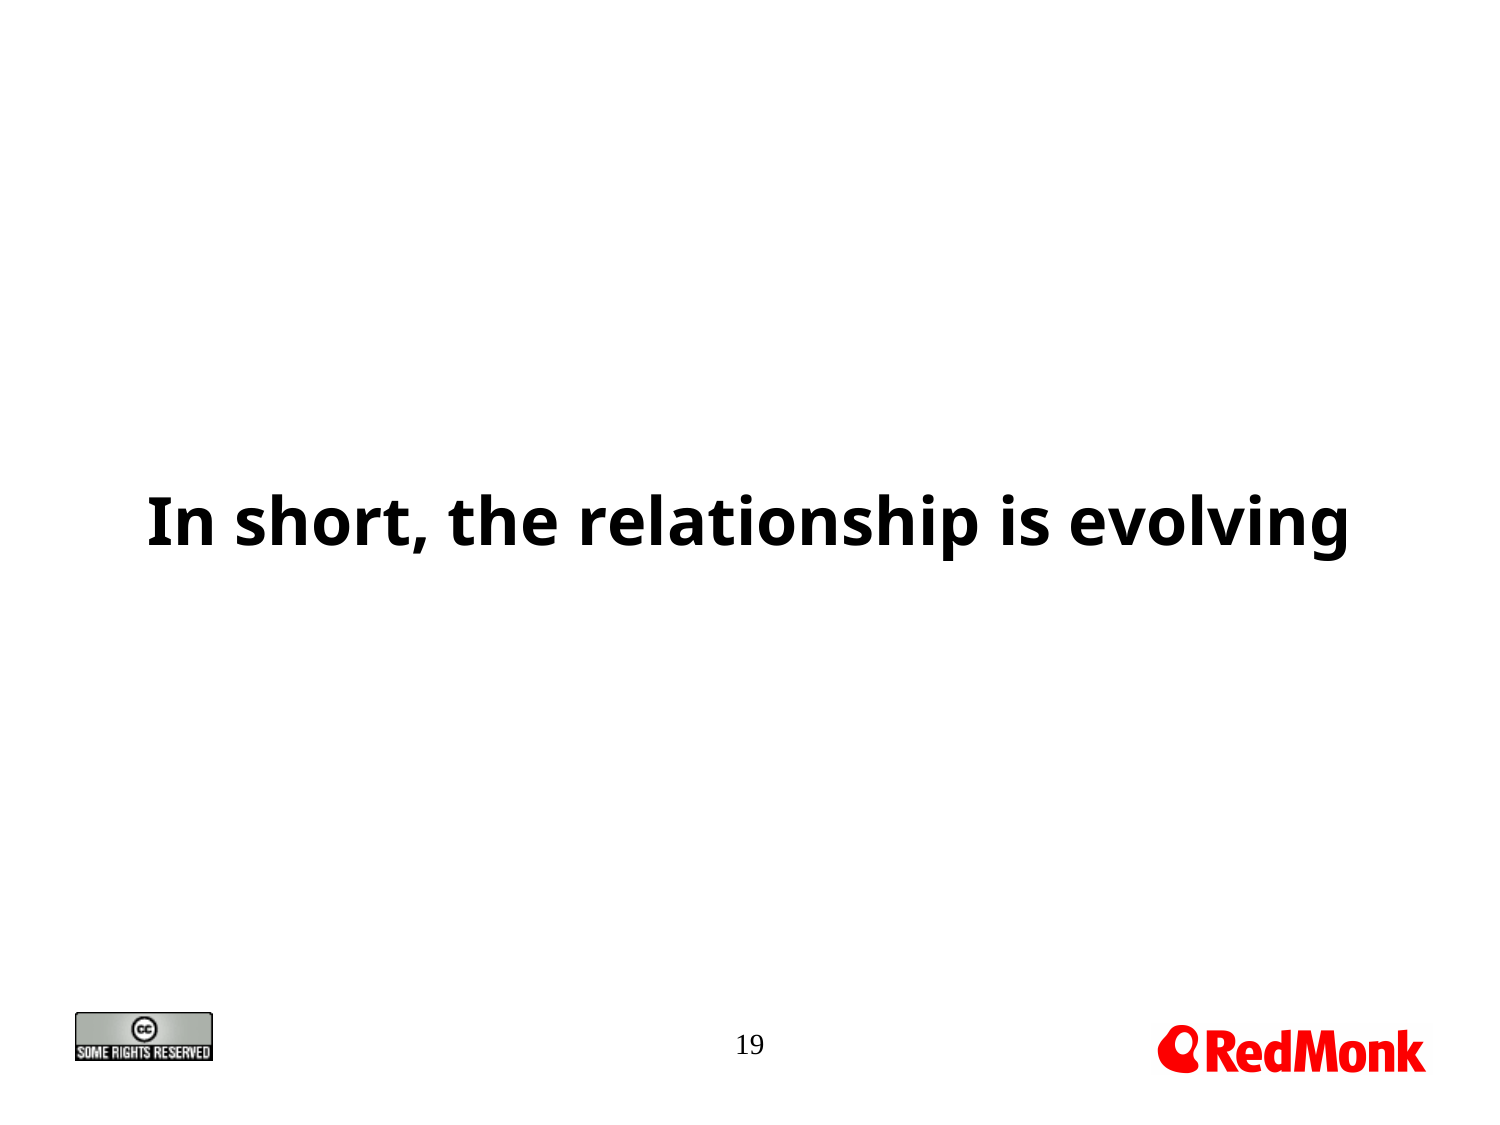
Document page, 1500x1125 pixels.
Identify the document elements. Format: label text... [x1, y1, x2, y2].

text_box In short, the relationship is evolving [112, 470, 1388, 912]
picture [1151, 1023, 1433, 1075]
picture [75, 1012, 213, 1061]
